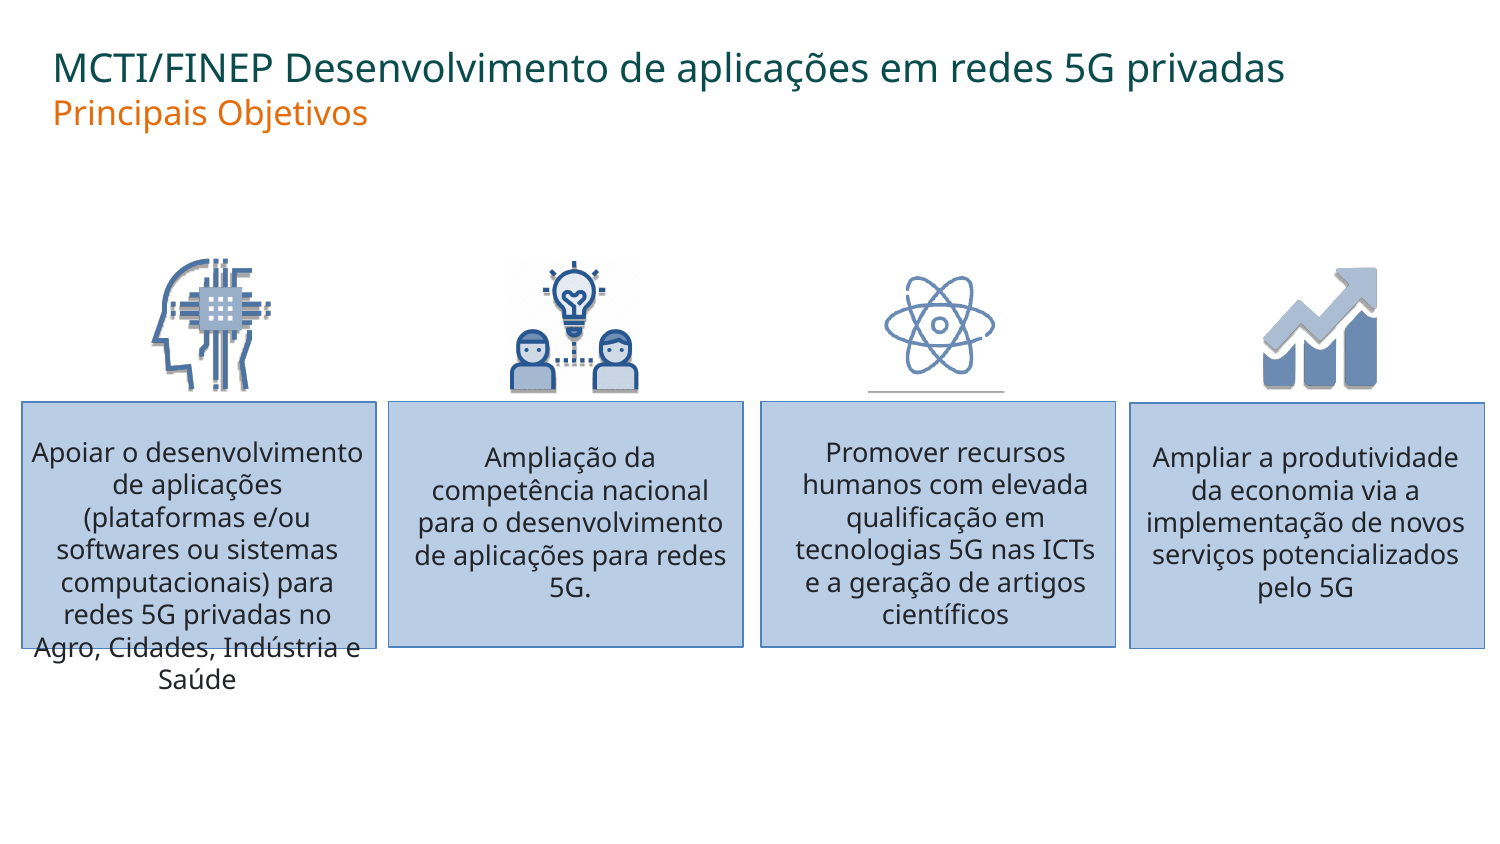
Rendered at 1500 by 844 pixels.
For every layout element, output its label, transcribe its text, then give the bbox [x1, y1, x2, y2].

picture [147, 255, 275, 394]
text_box [22, 402, 376, 428]
text_box MCTI/FINEP Desenvolvimento de aplicações em redes 5G privadas Principais Objetivos [37, 20, 1454, 155]
text_box [1130, 403, 1484, 648]
picture [1250, 250, 1395, 395]
text_box Apoiar o desenvolvimento de aplicações (plataformas e/ou softwares ou sistemas computacionais) para redes 5G privadas no Agro, Cidades, Indústria e Saúde [15, 428, 379, 703]
text_box [761, 402, 1116, 647]
text_box Ampliar a produtividade da economia via a implementação de novos serviços potencializados pelo 5G [1130, 433, 1481, 611]
picture [508, 259, 640, 391]
text_box [389, 402, 743, 647]
picture [868, 257, 1006, 391]
text_box Promover recursos humanos com elevada qualificação em tecnologias 5G nas ICTs e a geração de artigos científicos [775, 428, 1116, 638]
text_box Ampliação da competência nacional para o desenvolvimento de aplicações para redes 5G. [397, 433, 744, 611]
